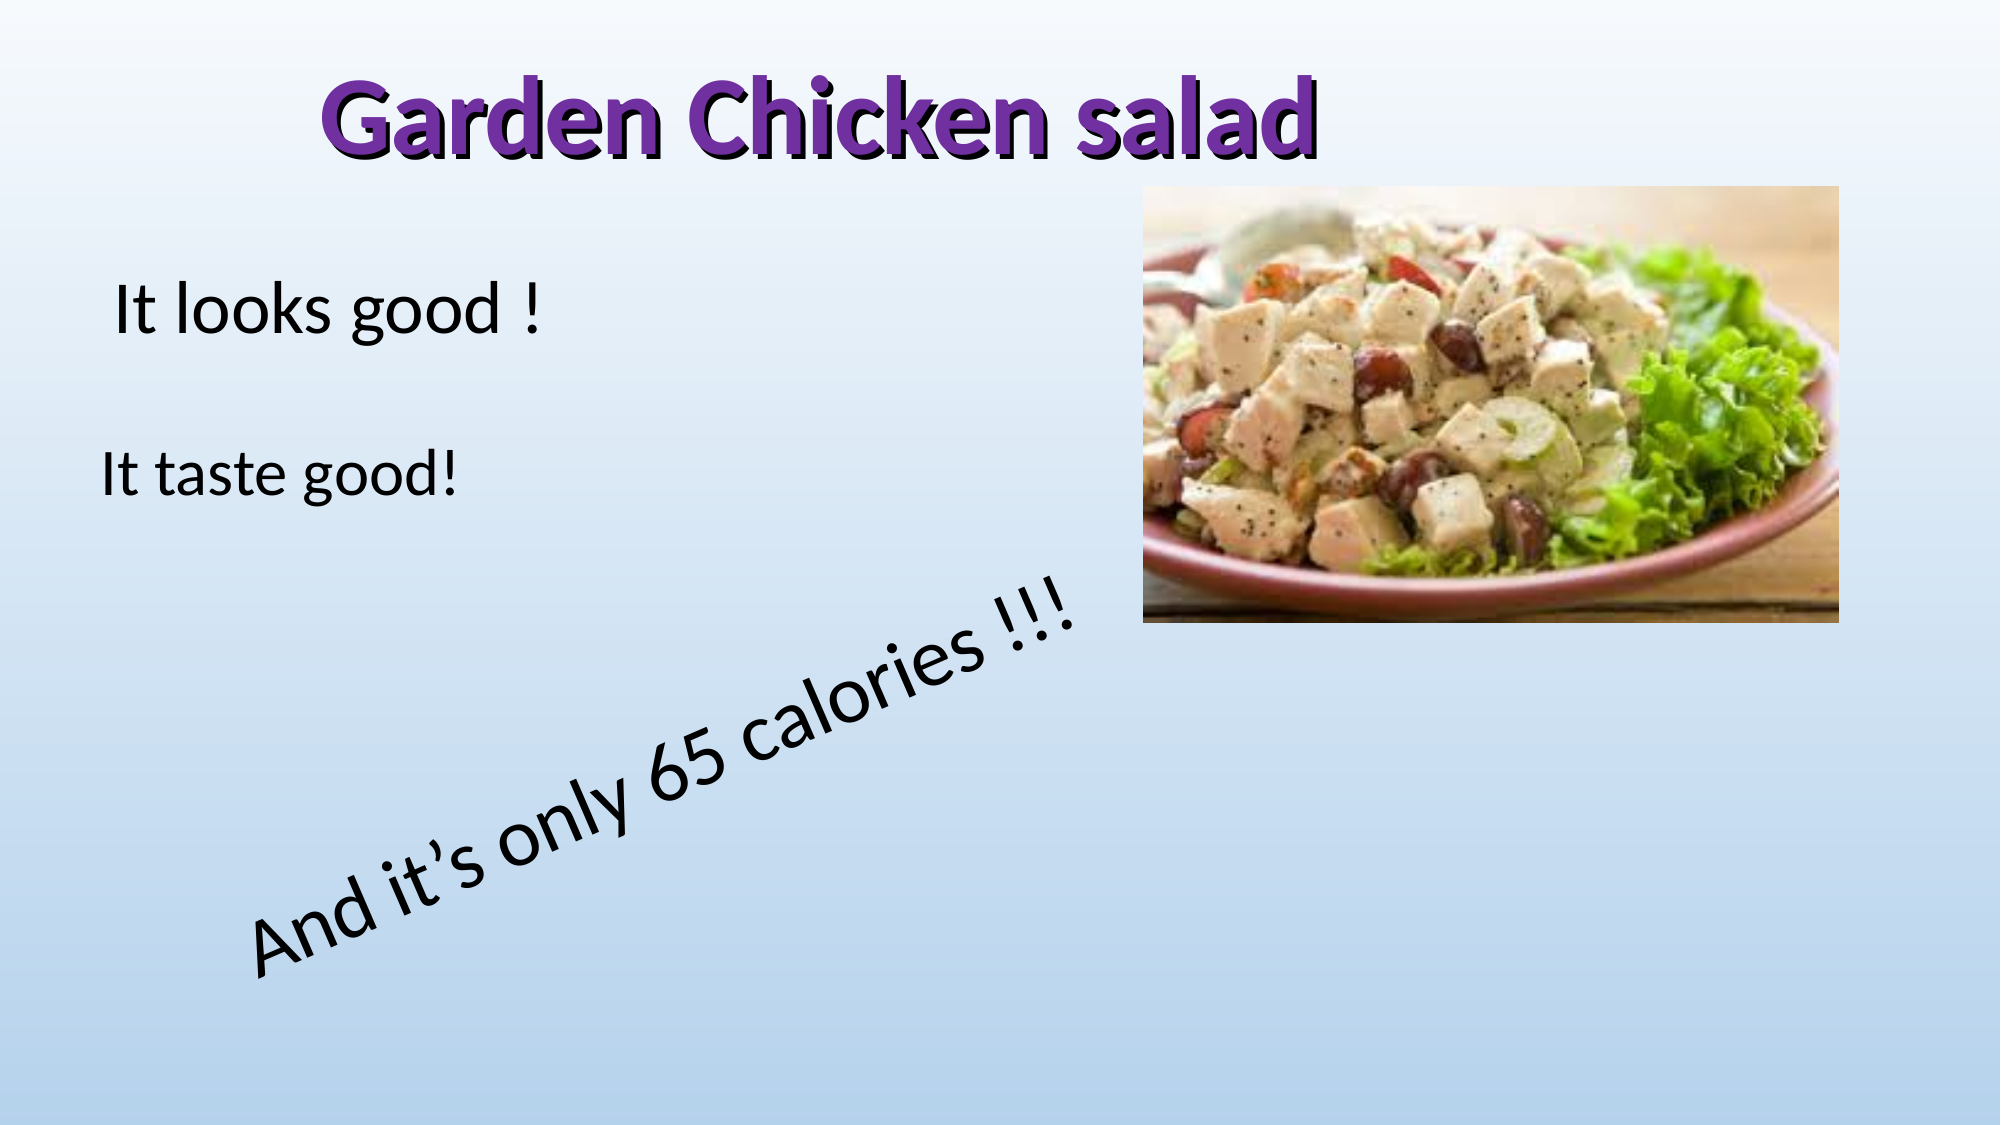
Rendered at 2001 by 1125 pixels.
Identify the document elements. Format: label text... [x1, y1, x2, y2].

picture [1143, 186, 1839, 623]
text_box It taste good! [70, 421, 660, 518]
text_box Garden Chicken salad [304, 35, 1360, 185]
text_box And it’s only 65 calories !!! [208, 520, 1135, 1009]
text_box It looks good ! [98, 250, 632, 357]
